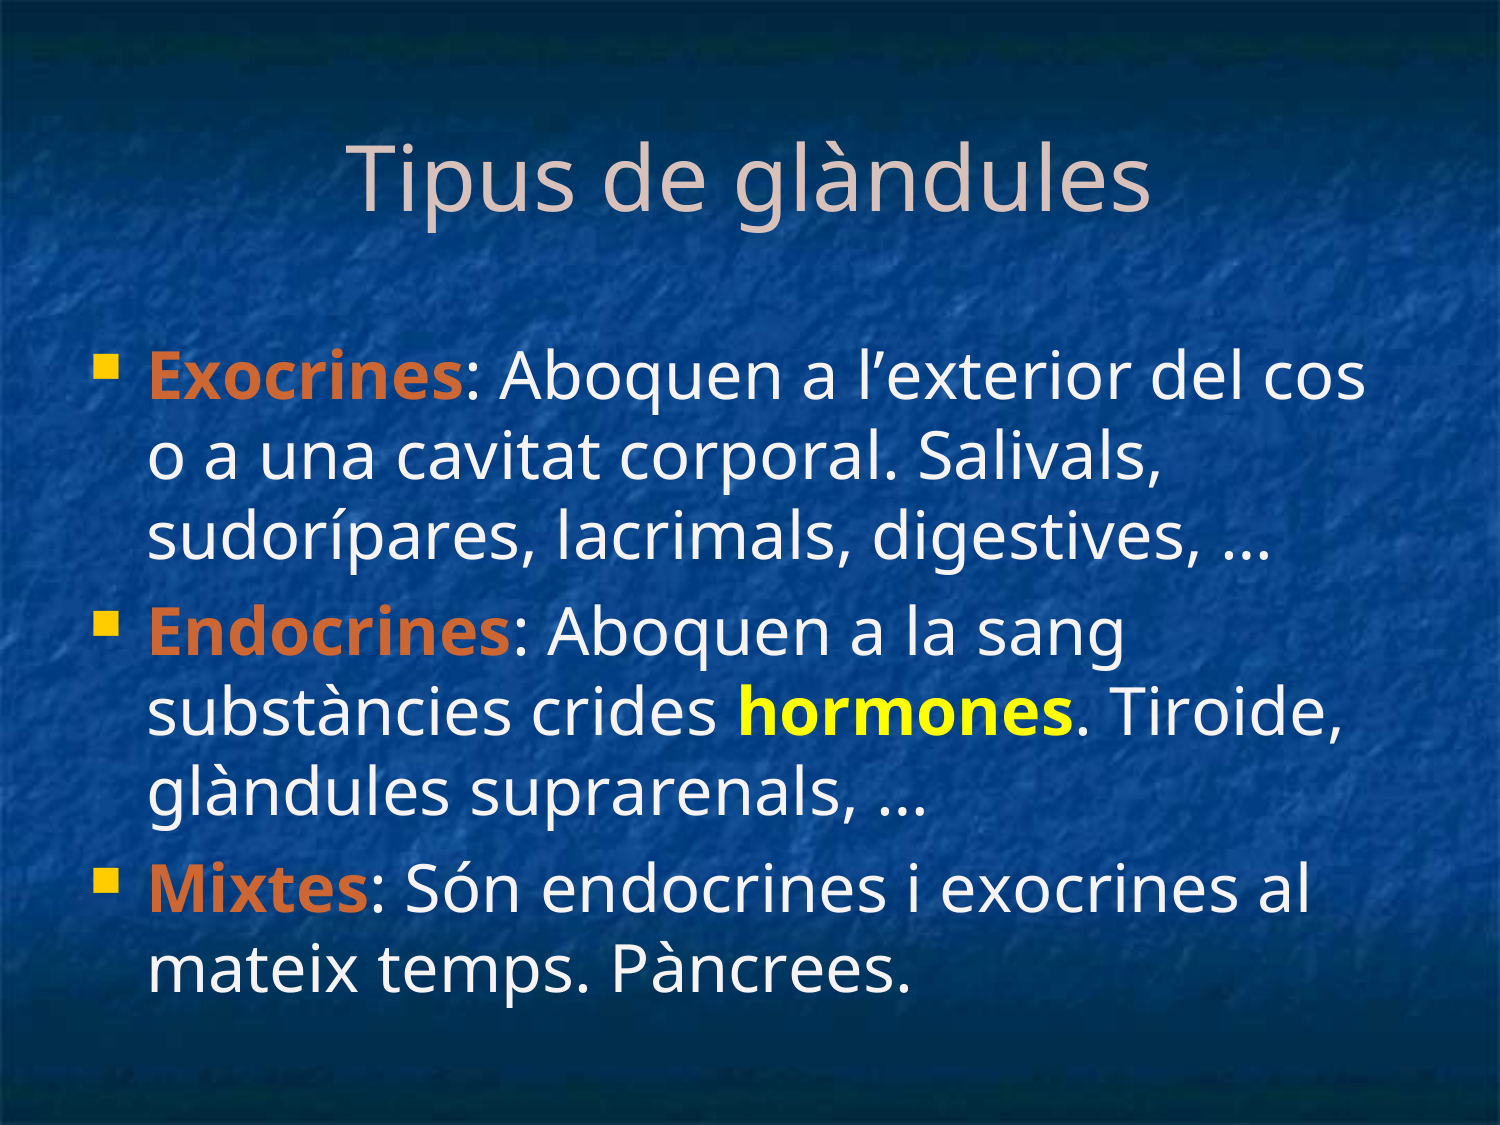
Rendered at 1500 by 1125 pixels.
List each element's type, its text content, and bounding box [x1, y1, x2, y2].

picture [0, 0, 1500, 1125]
list Exocrines: Aboquen a l’exterior del cos o a una cavitat corporal. Salivals, sudorípares, lacrimals, digestives, … Endocrines: Aboquen a la sang substàncies crides hormones. Tiroide, glàndules suprarenals, … Mixtes: Són endocrines i exocrines al mateix temps. Pàncrees. [75, 324, 1426, 1020]
title Tipus de glàndules [75, 57, 1426, 293]
